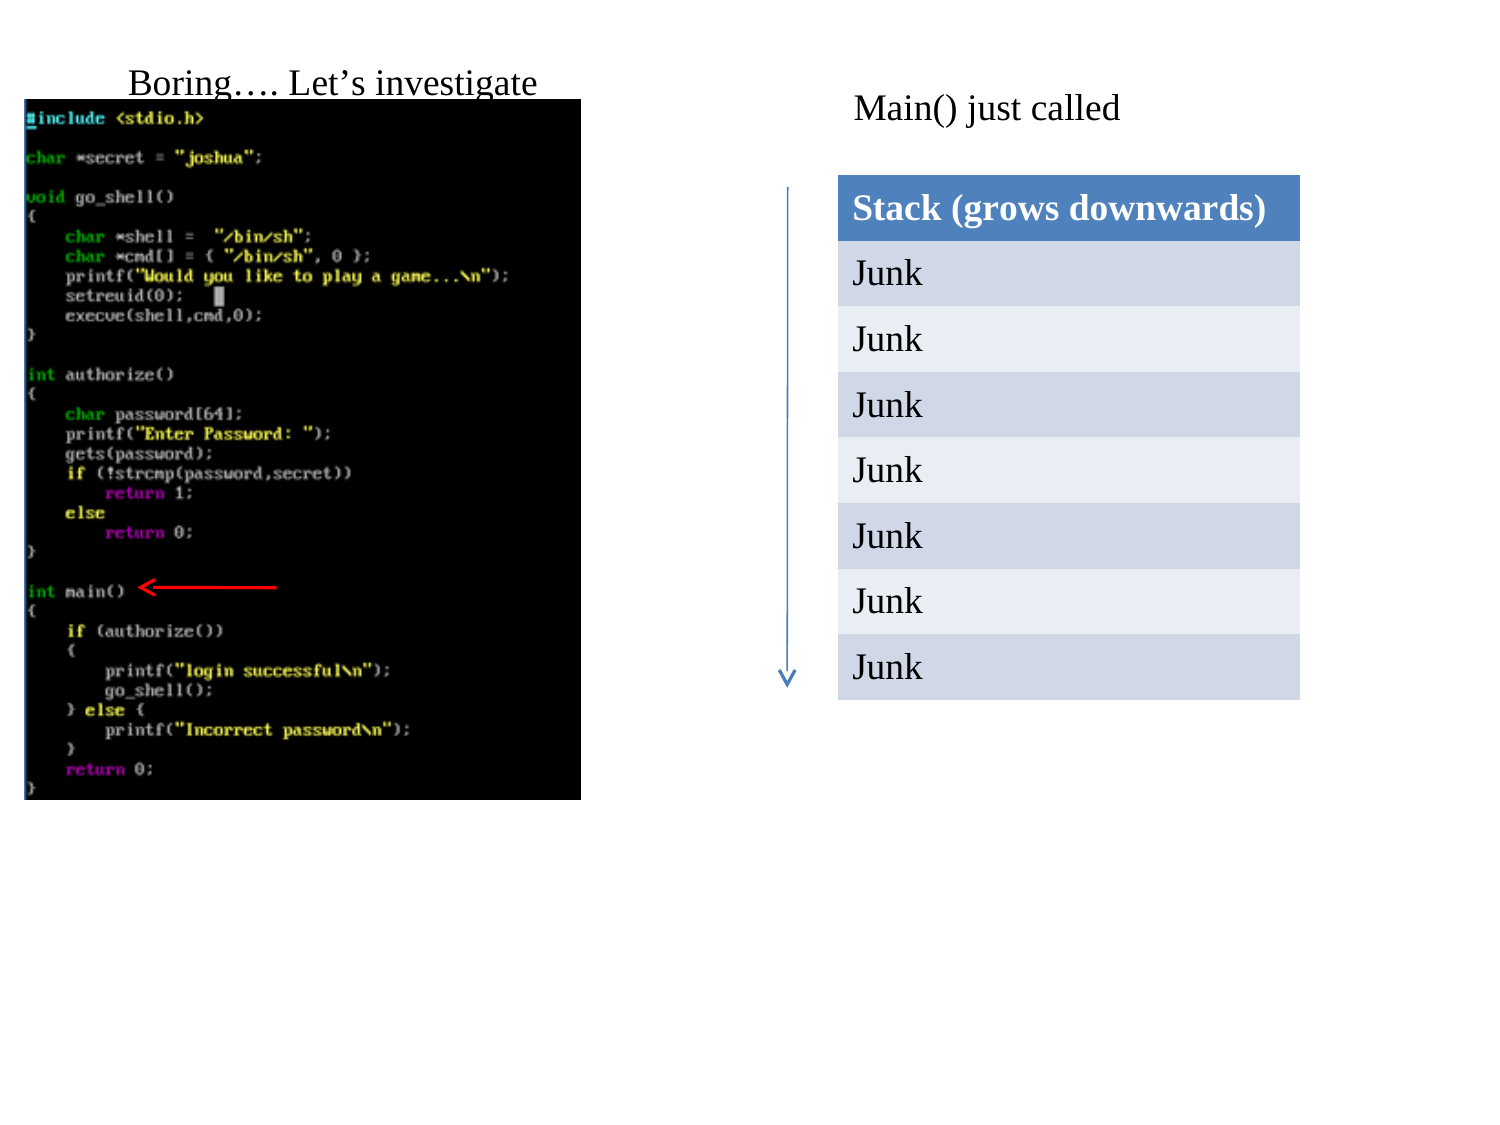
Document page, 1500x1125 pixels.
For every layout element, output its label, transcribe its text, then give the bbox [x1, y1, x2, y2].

table_header Stack (grows downwards) [838, 175, 1300, 241]
table_cell Junk [838, 634, 1300, 700]
table_cell Junk [838, 503, 1300, 569]
text_box Main() just called [838, 74, 1136, 136]
picture [24, 99, 581, 801]
table_cell Junk [838, 569, 1300, 634]
text_box Boring…. Let’s investigate [113, 49, 554, 99]
table_cell Junk [838, 437, 1300, 503]
table_cell Junk [838, 372, 1300, 437]
table_cell Junk [838, 241, 1300, 306]
table_cell Junk [838, 306, 1300, 372]
